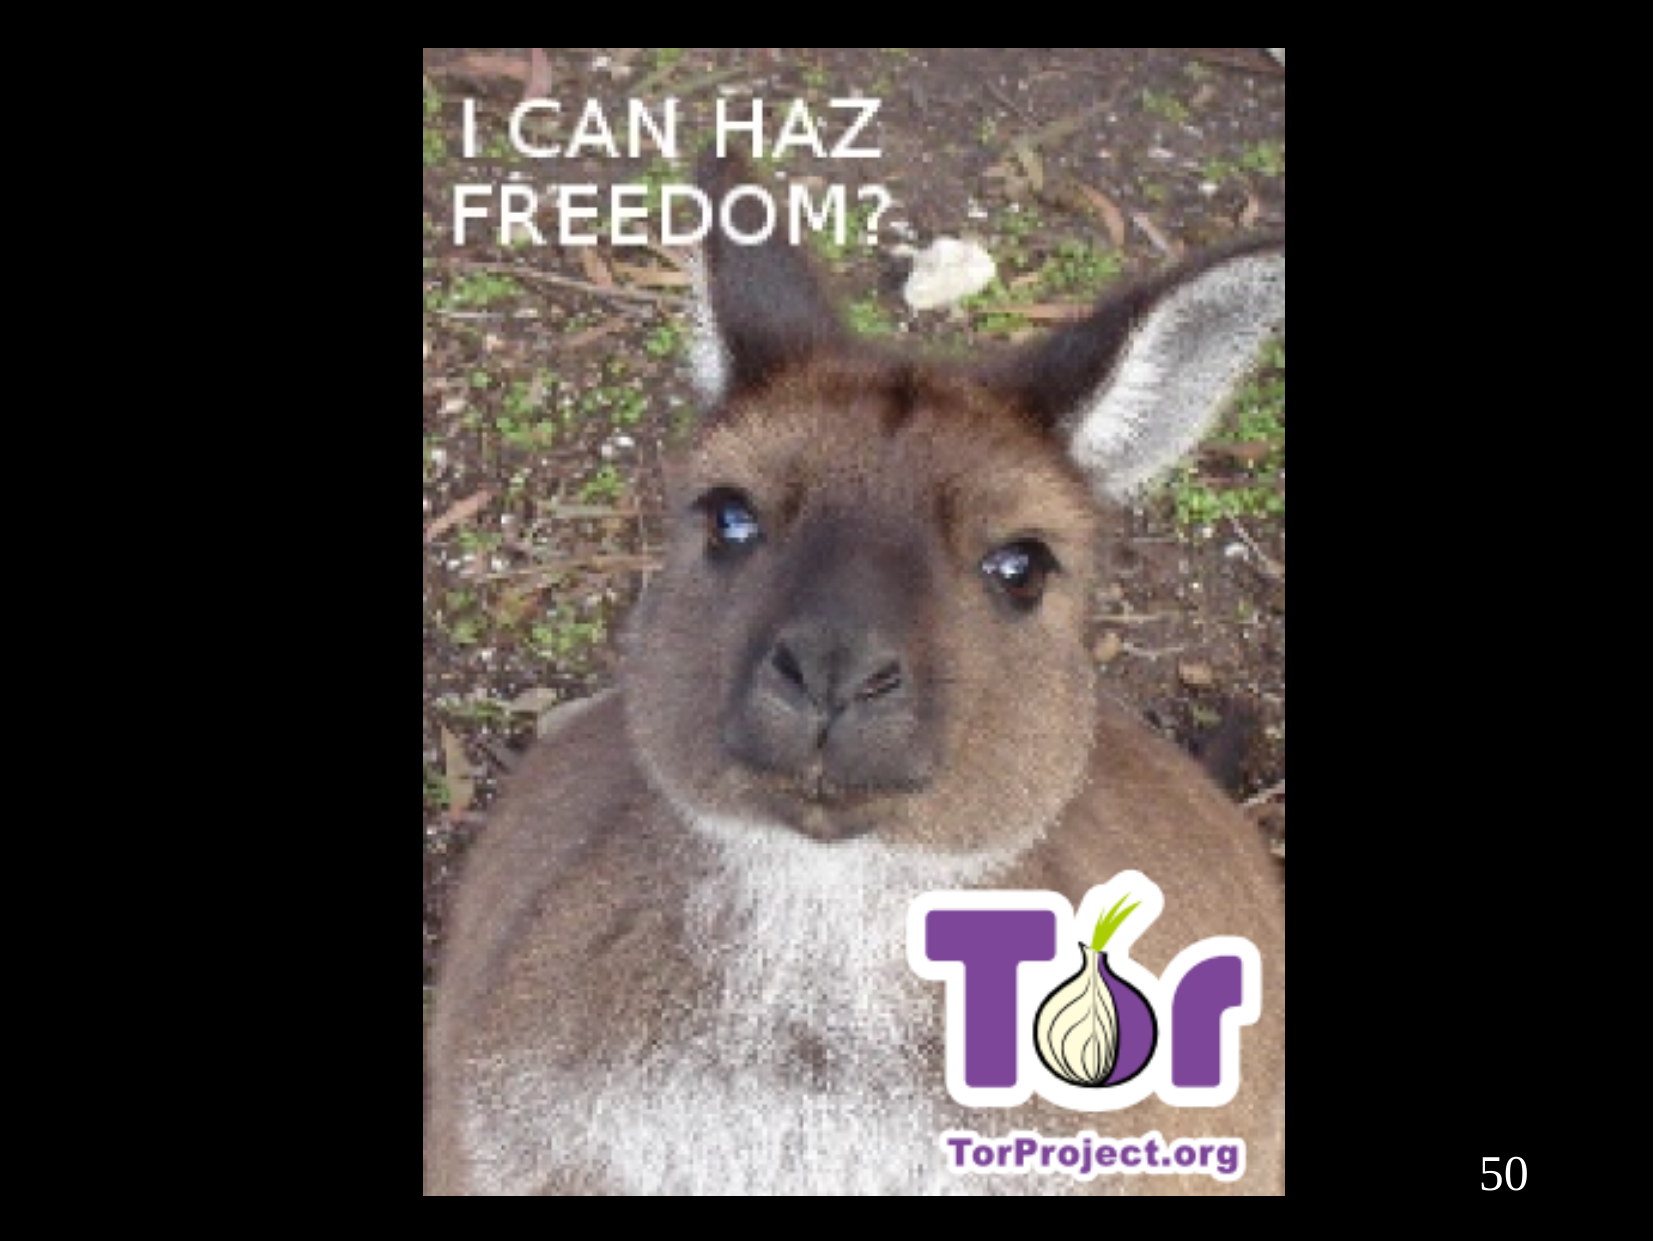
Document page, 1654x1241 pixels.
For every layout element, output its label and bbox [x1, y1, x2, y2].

picture [423, 48, 1285, 1197]
